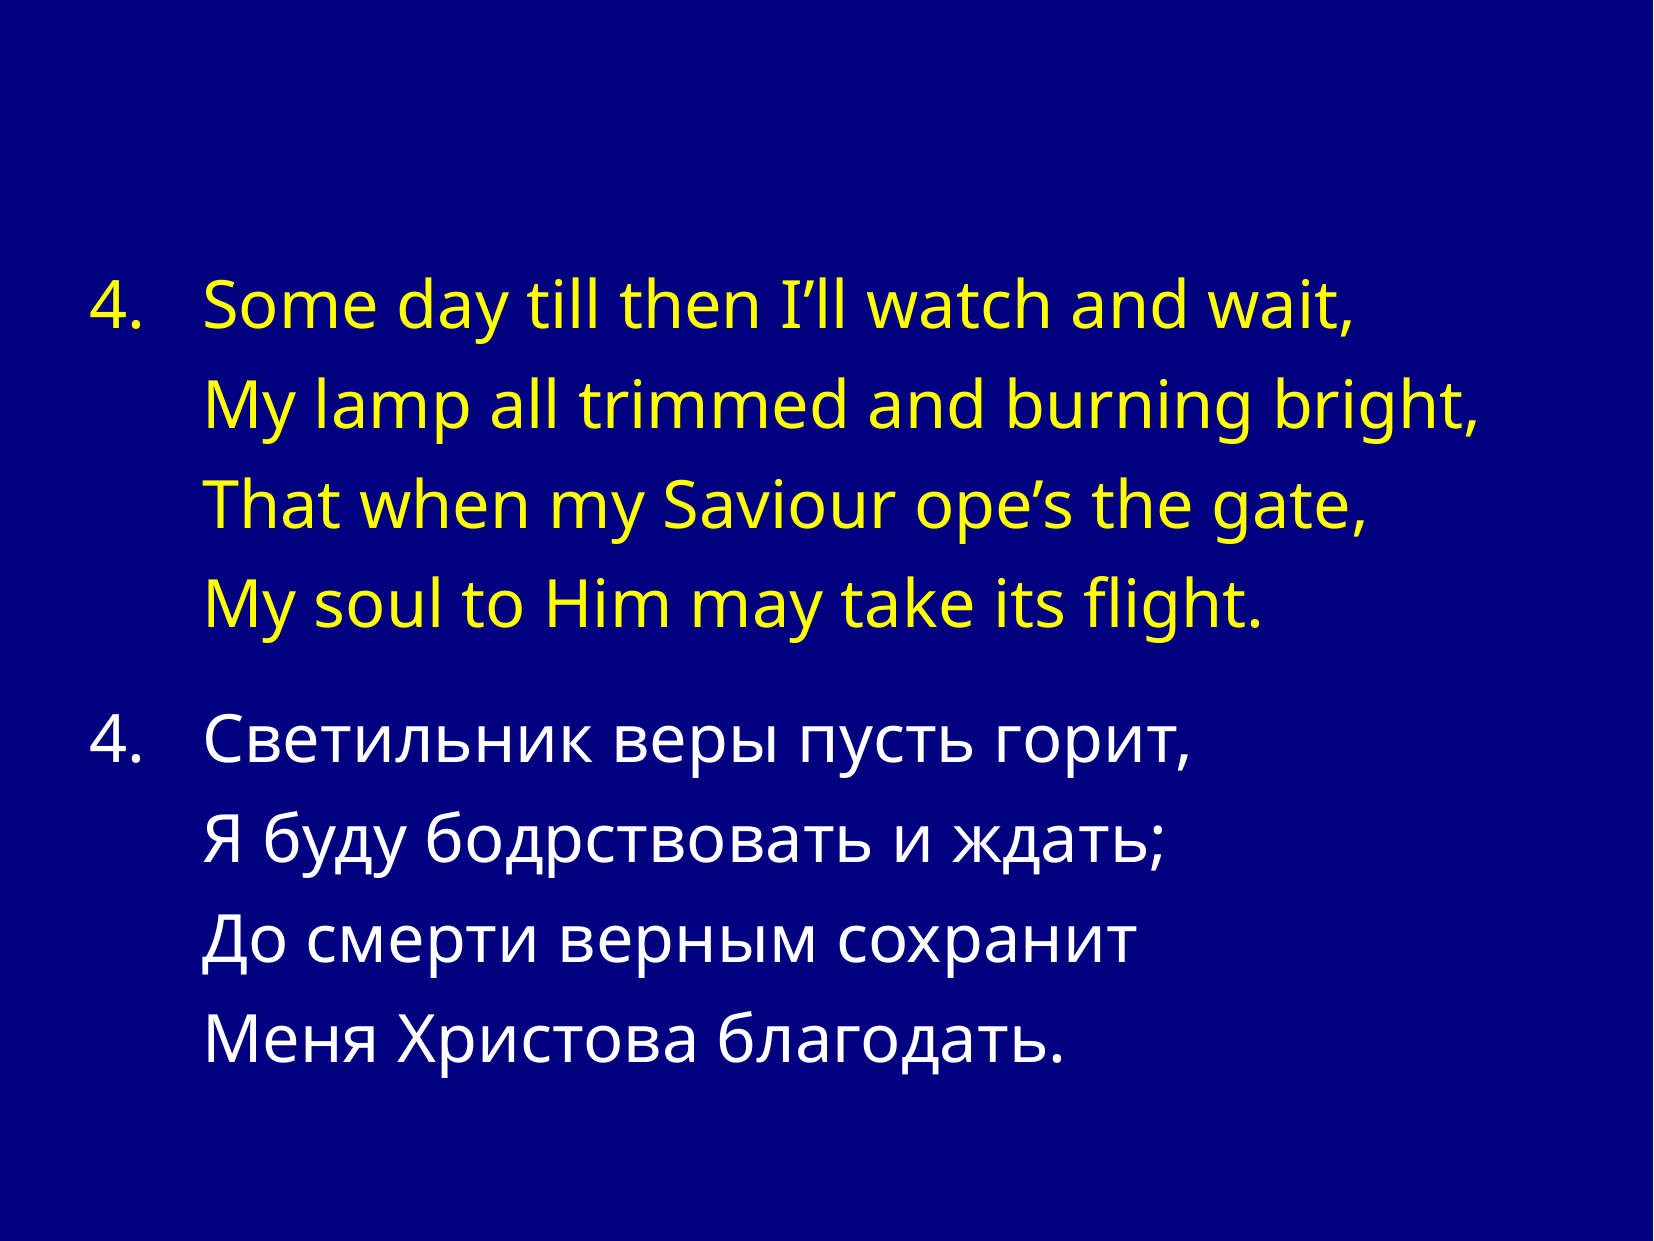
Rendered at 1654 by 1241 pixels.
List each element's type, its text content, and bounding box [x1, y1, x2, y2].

text_box 4. Светильник веры пусть горит, Я буду бодрствовать и ждать; До смерти верным сохранит Меня Христова благодать. [75, 675, 1576, 1163]
text_box 4. Some day till then I’ll watch and wait, My lamp all trimmed and burning bright, That when my Saviour ope’s the gate, My soul to Him may take its flight. [75, 150, 1653, 638]
